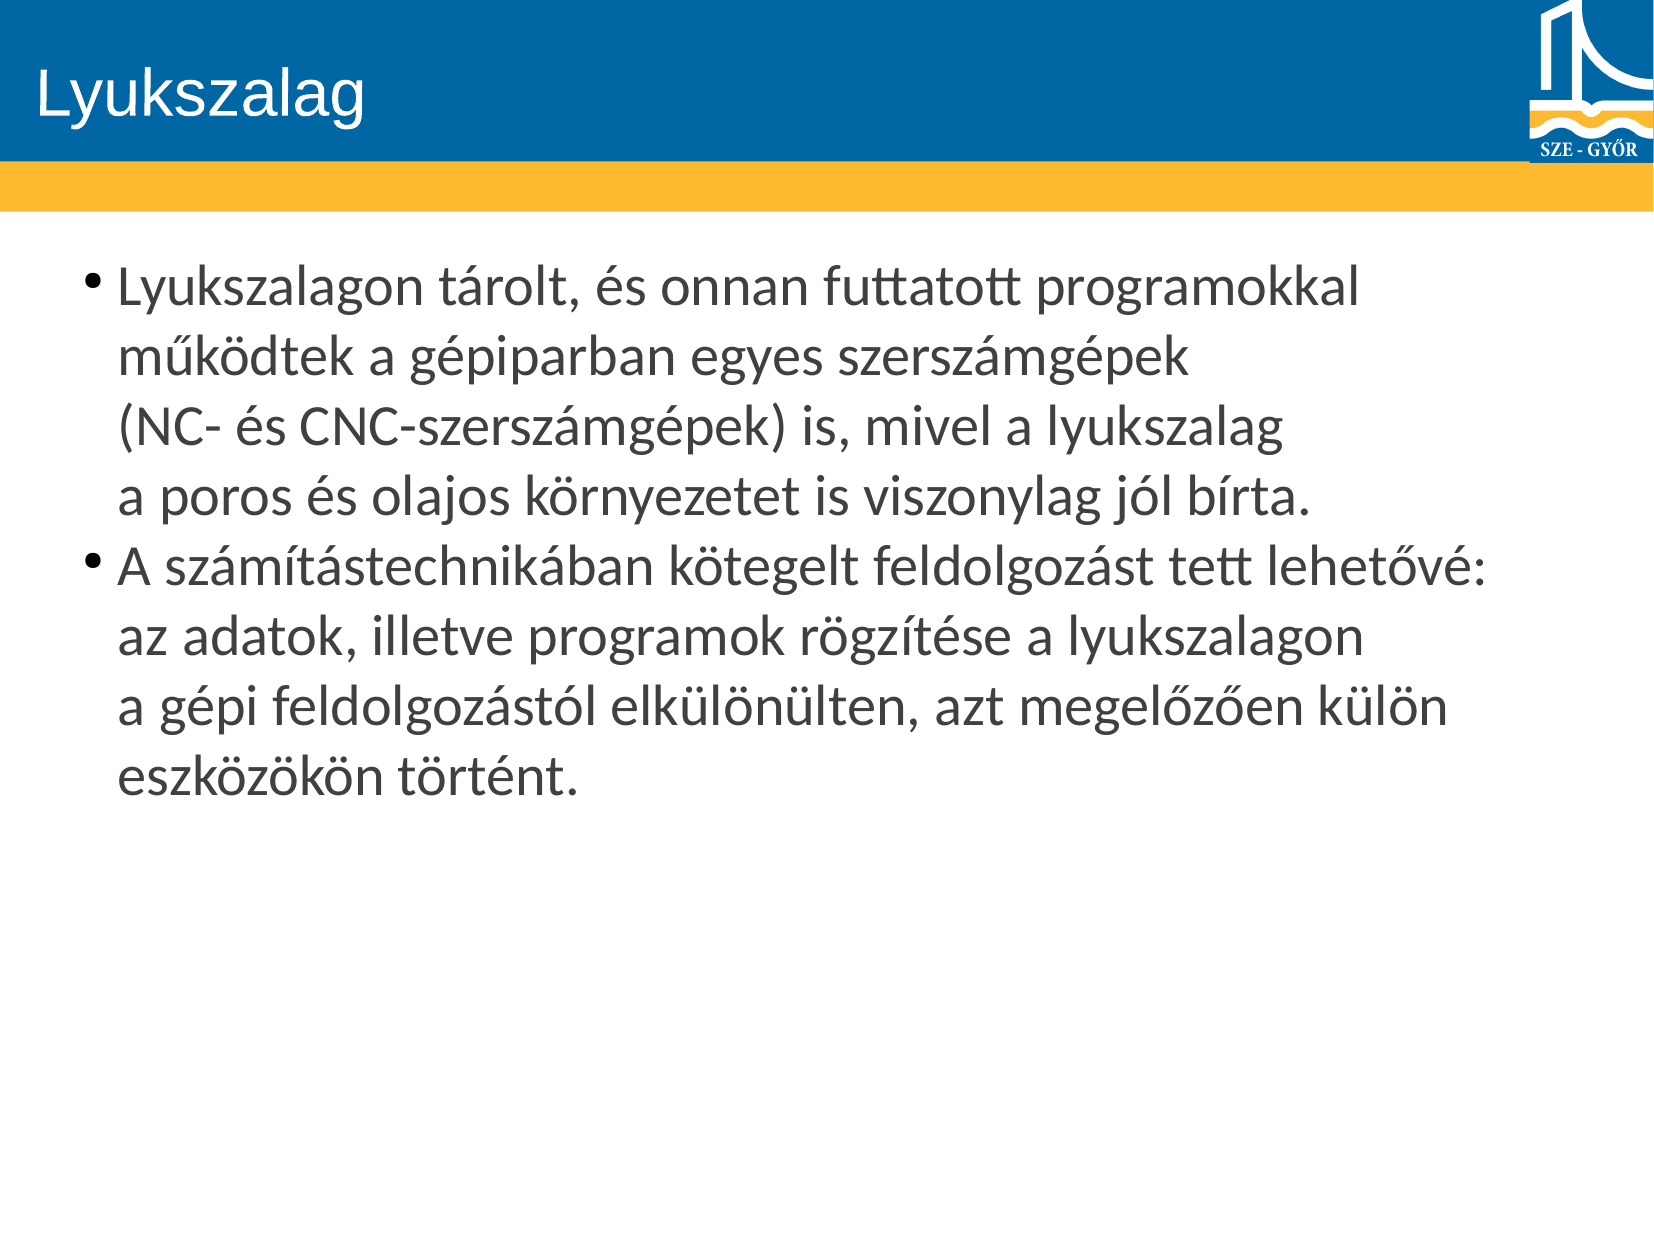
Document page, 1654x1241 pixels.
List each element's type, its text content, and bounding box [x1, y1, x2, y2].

text_box Lyukszalag [34, 48, 1524, 144]
text_box Lyukszalagon tárolt, és onnan futtatott programokkal működtek a gépiparban egyes szerszámgépek (NC- és CNC-szerszámgépek) is, mivel a lyukszalag a poros és olajos környezetet is viszonylag jól bírta. A számítástechnikában kötegelt feldolgozást tett lehetővé: az adatok, illetve programok rögzítése a lyukszalagon a gépi feldolgozástól elkülönülten, azt megelőzően külön eszközökön történt. [82, 247, 1571, 1198]
picture [1529, 0, 1654, 163]
